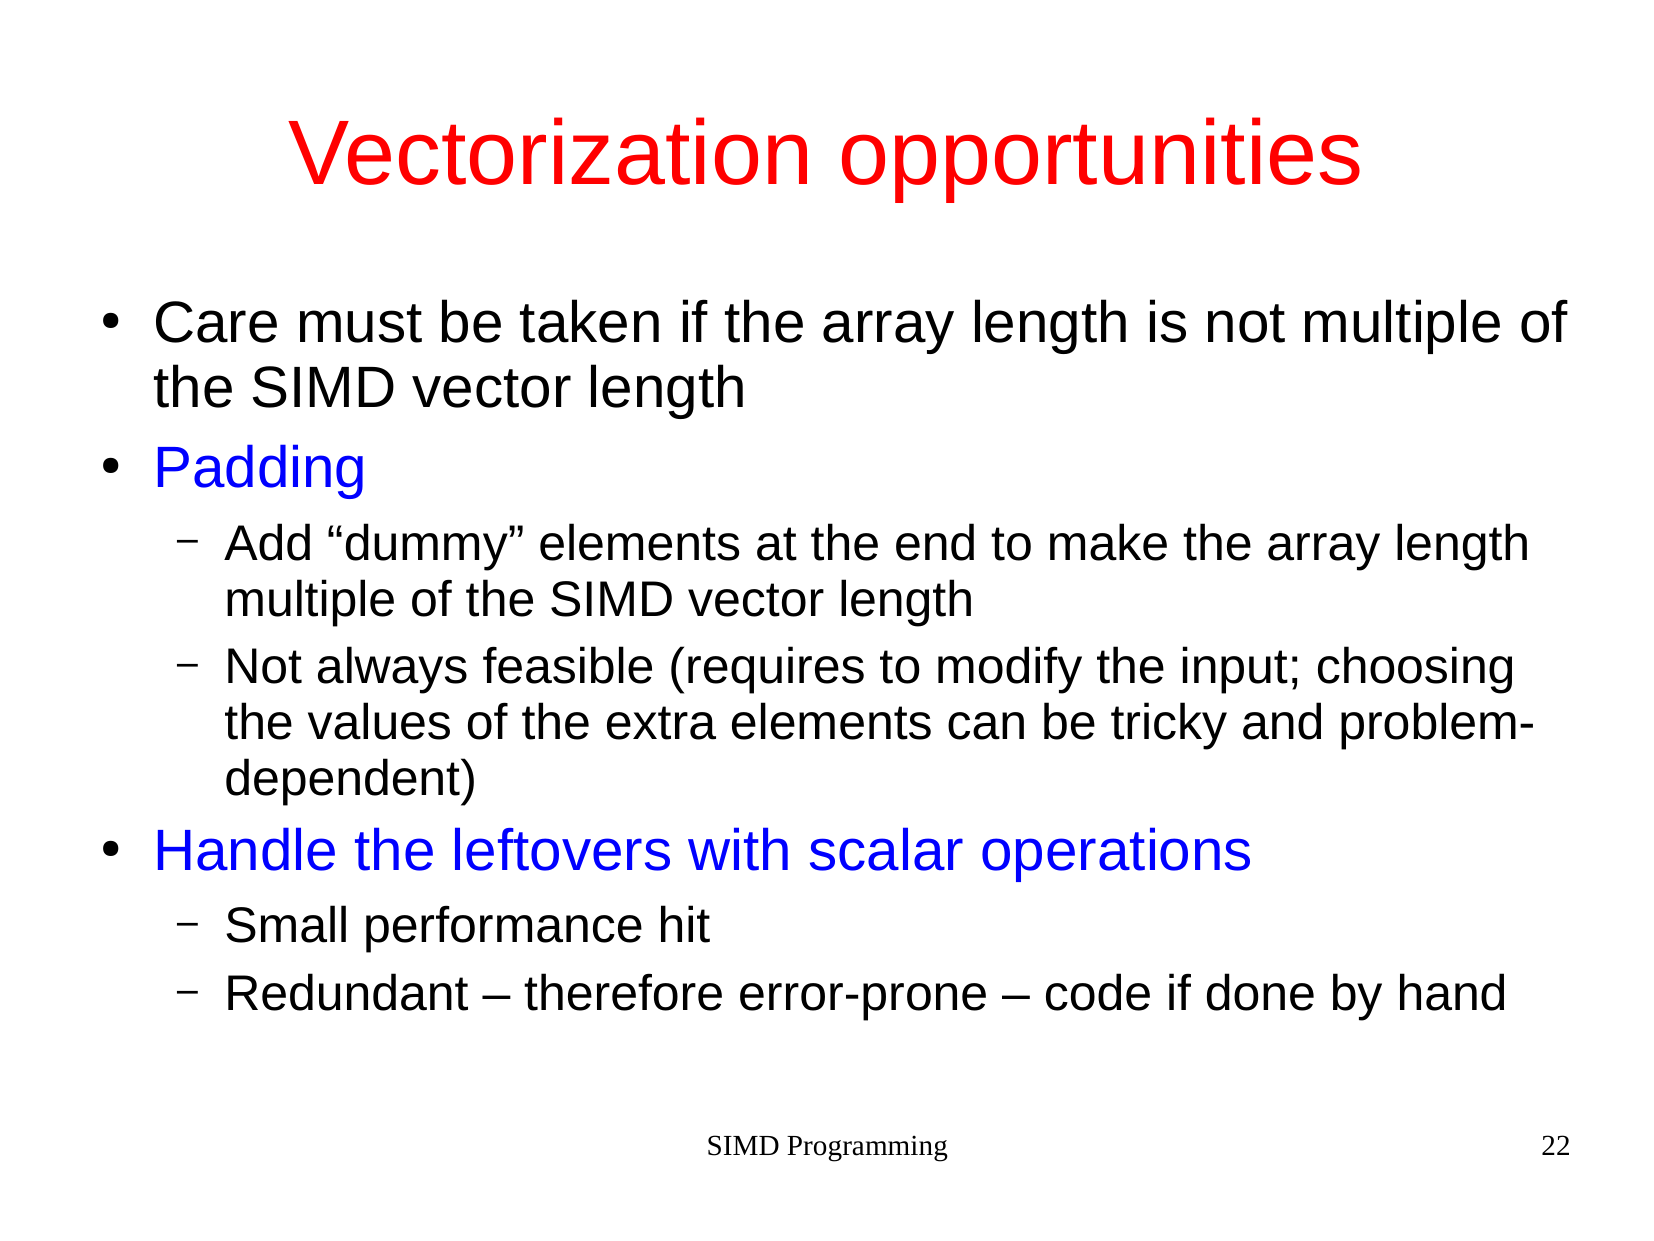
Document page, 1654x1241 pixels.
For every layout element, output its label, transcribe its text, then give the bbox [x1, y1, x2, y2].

title Vectorization opportunities [82, 49, 1571, 257]
list Care must be taken if the array length is not multiple of the SIMD vector length Padding Add “dummy” elements at the end to make the array length multiple of the SIMD vector length Not always feasible (requires to modify the input; choosing the values of the extra elements can be tricky and problem-dependent) Handle the leftovers with scalar operations Small performance hit Redundant – therefore error-prone – code if done by hand [82, 290, 1571, 1109]
